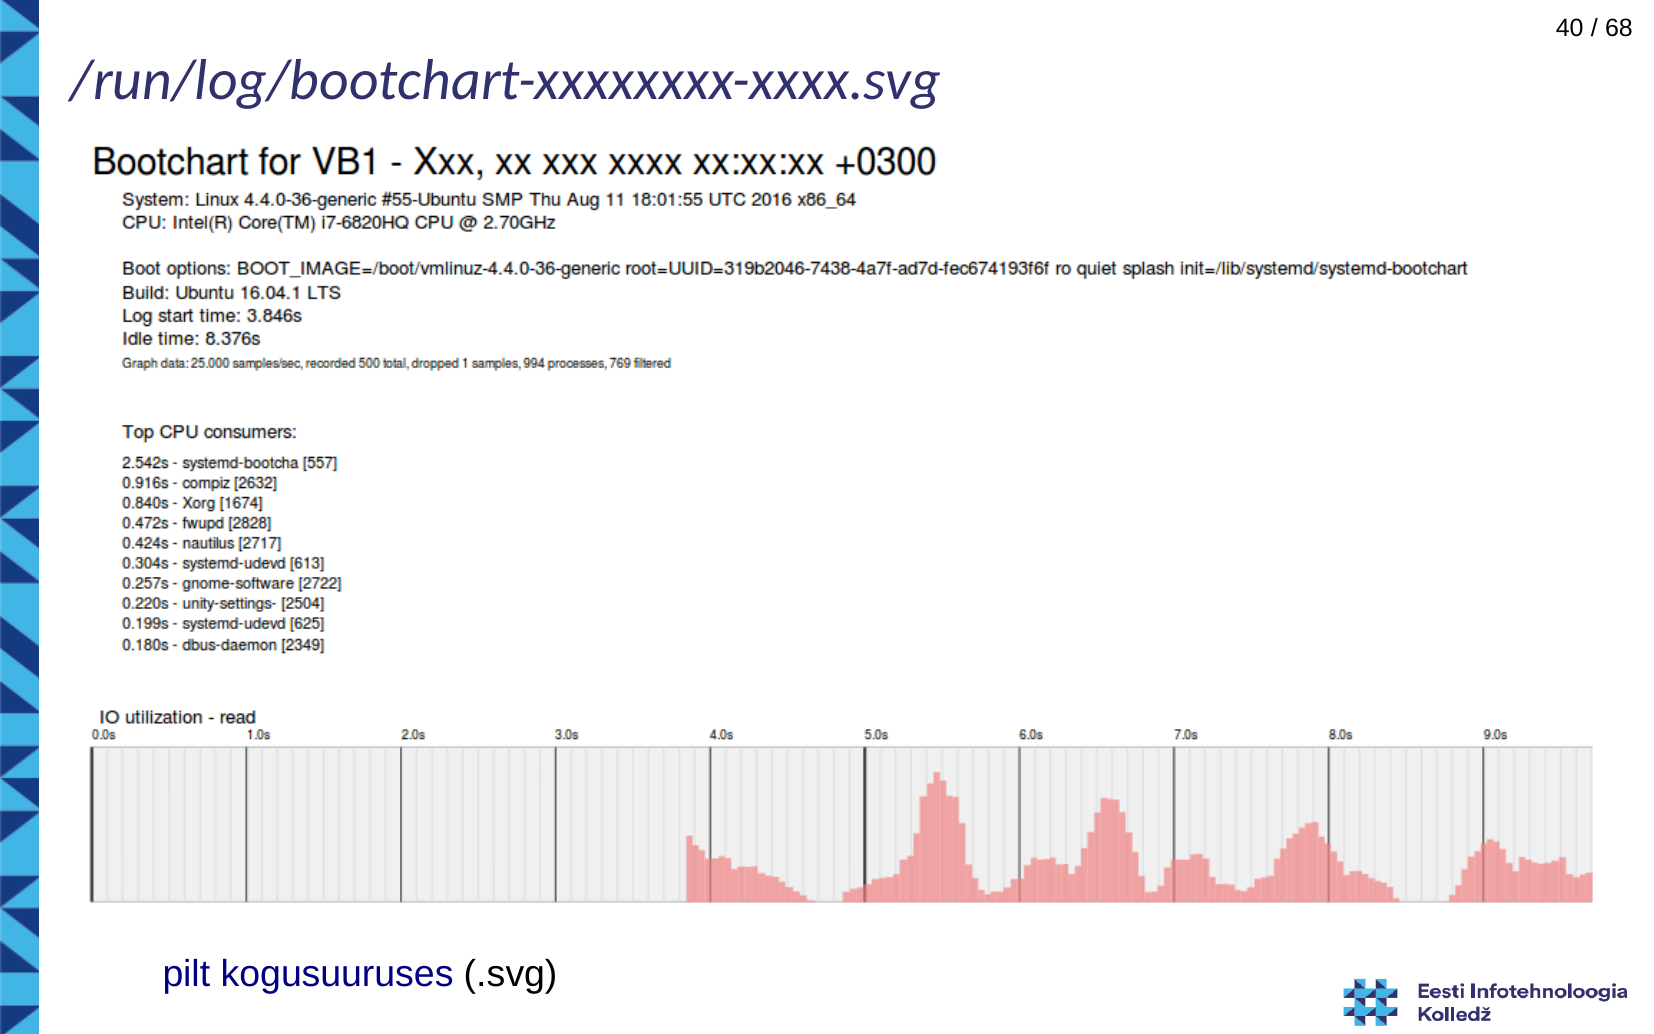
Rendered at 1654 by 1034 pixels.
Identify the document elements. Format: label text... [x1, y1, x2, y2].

text_box pilt kogusuuruses (.svg) [147, 944, 739, 1002]
picture [88, 140, 1593, 916]
title /run/log/bootchart-xxxxxxxx-xxxx.svg [70, 41, 1630, 130]
